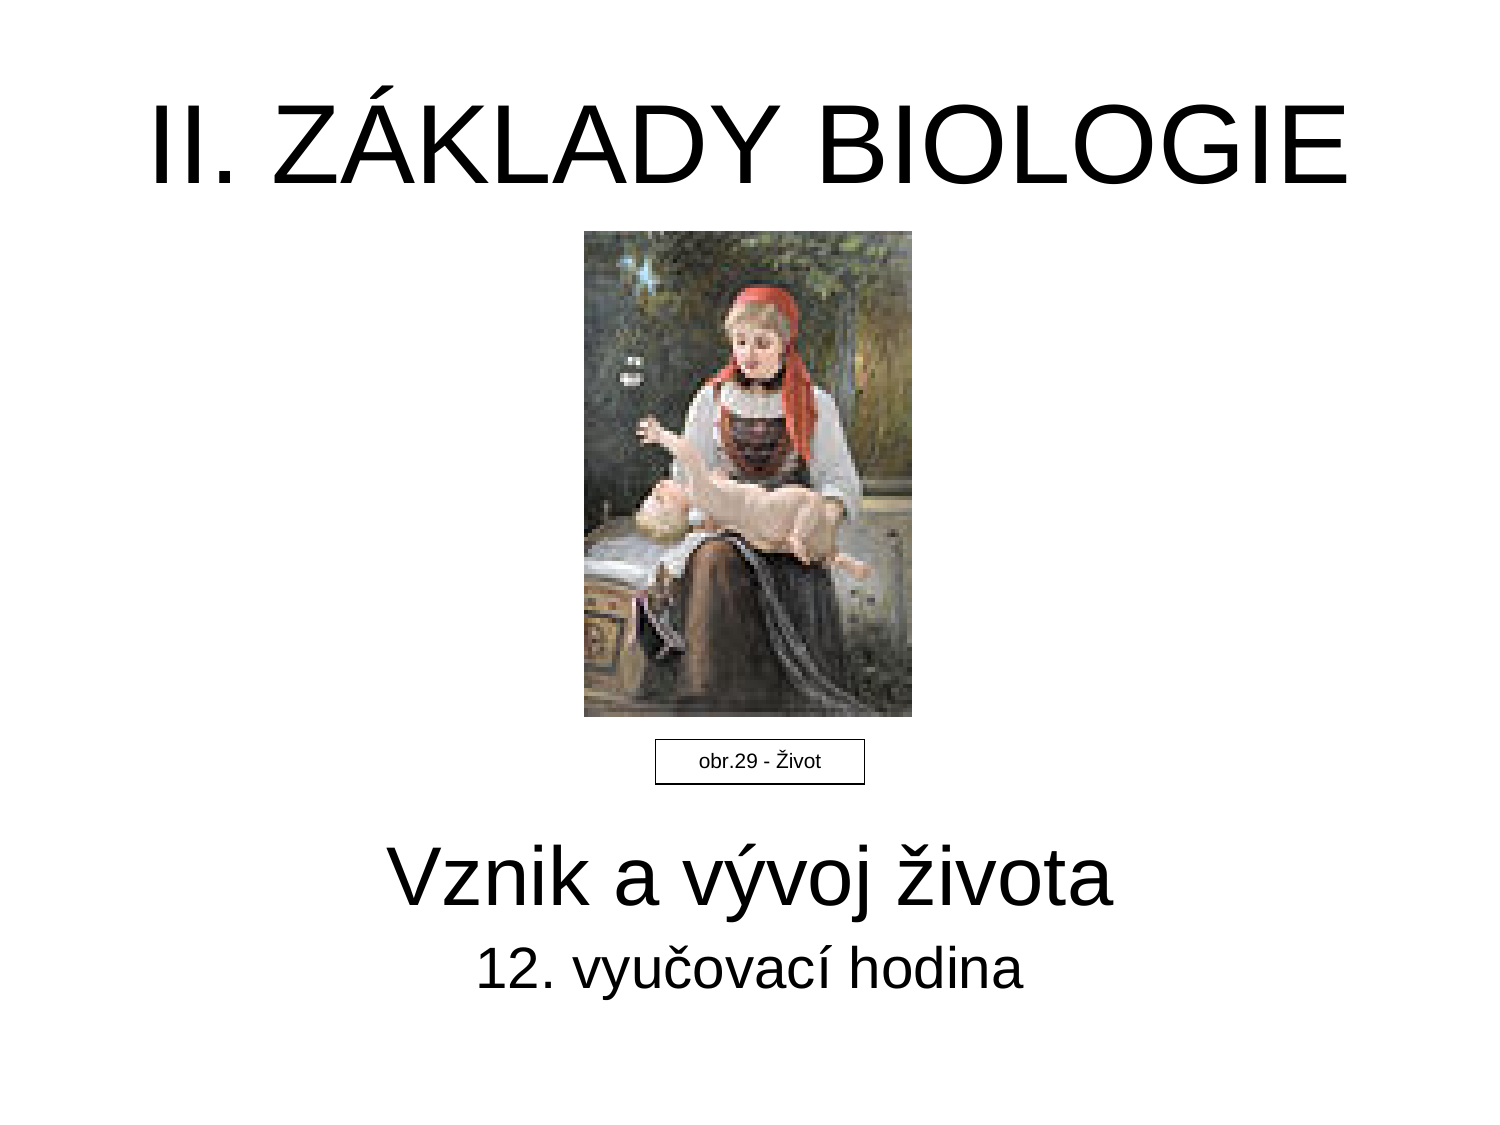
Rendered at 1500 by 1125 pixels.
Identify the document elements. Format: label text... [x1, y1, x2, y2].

picture [584, 231, 912, 717]
list Vznik a vývoj života 12. vyučovací hodina [75, 262, 1426, 1077]
title II. ZÁKLADY BIOLOGIE [75, 45, 1426, 233]
text_box obr.29 - Život [655, 739, 865, 785]
